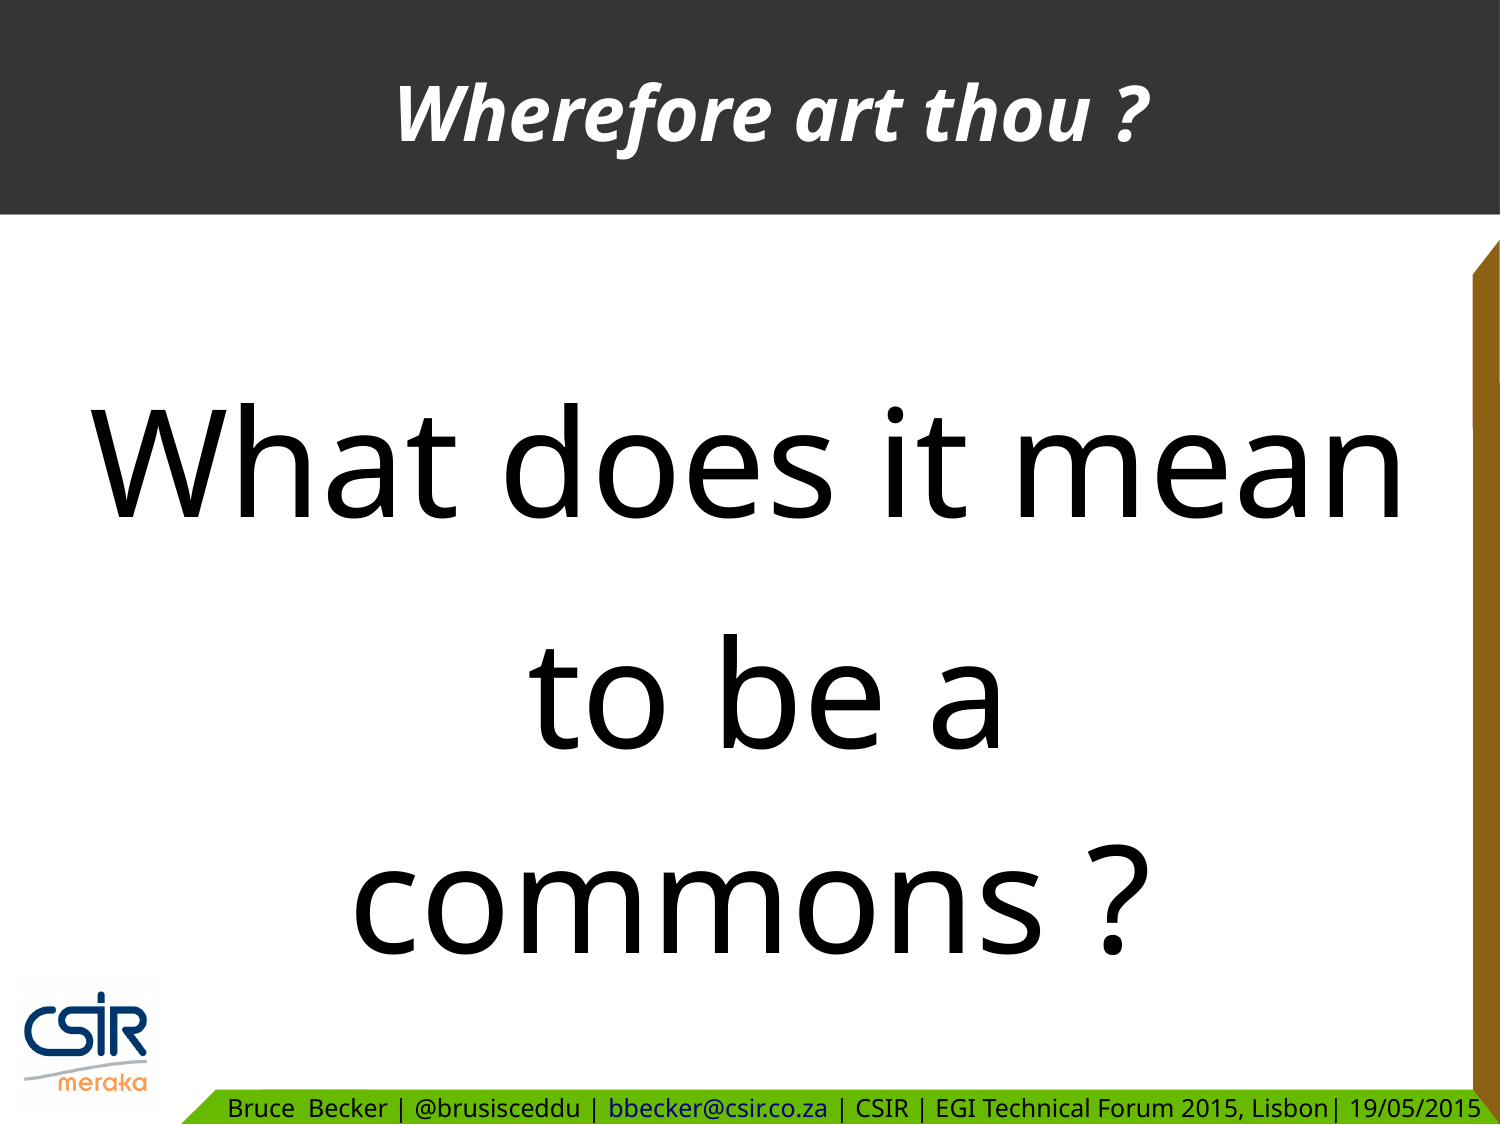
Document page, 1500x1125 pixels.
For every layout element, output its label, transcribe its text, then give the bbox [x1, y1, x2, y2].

picture [10, 974, 161, 1112]
picture [0, 0, 1500, 215]
title Wherefore art thou ? [185, 18, 1377, 206]
list What does it mean to be a commons ? [75, 357, 1425, 768]
